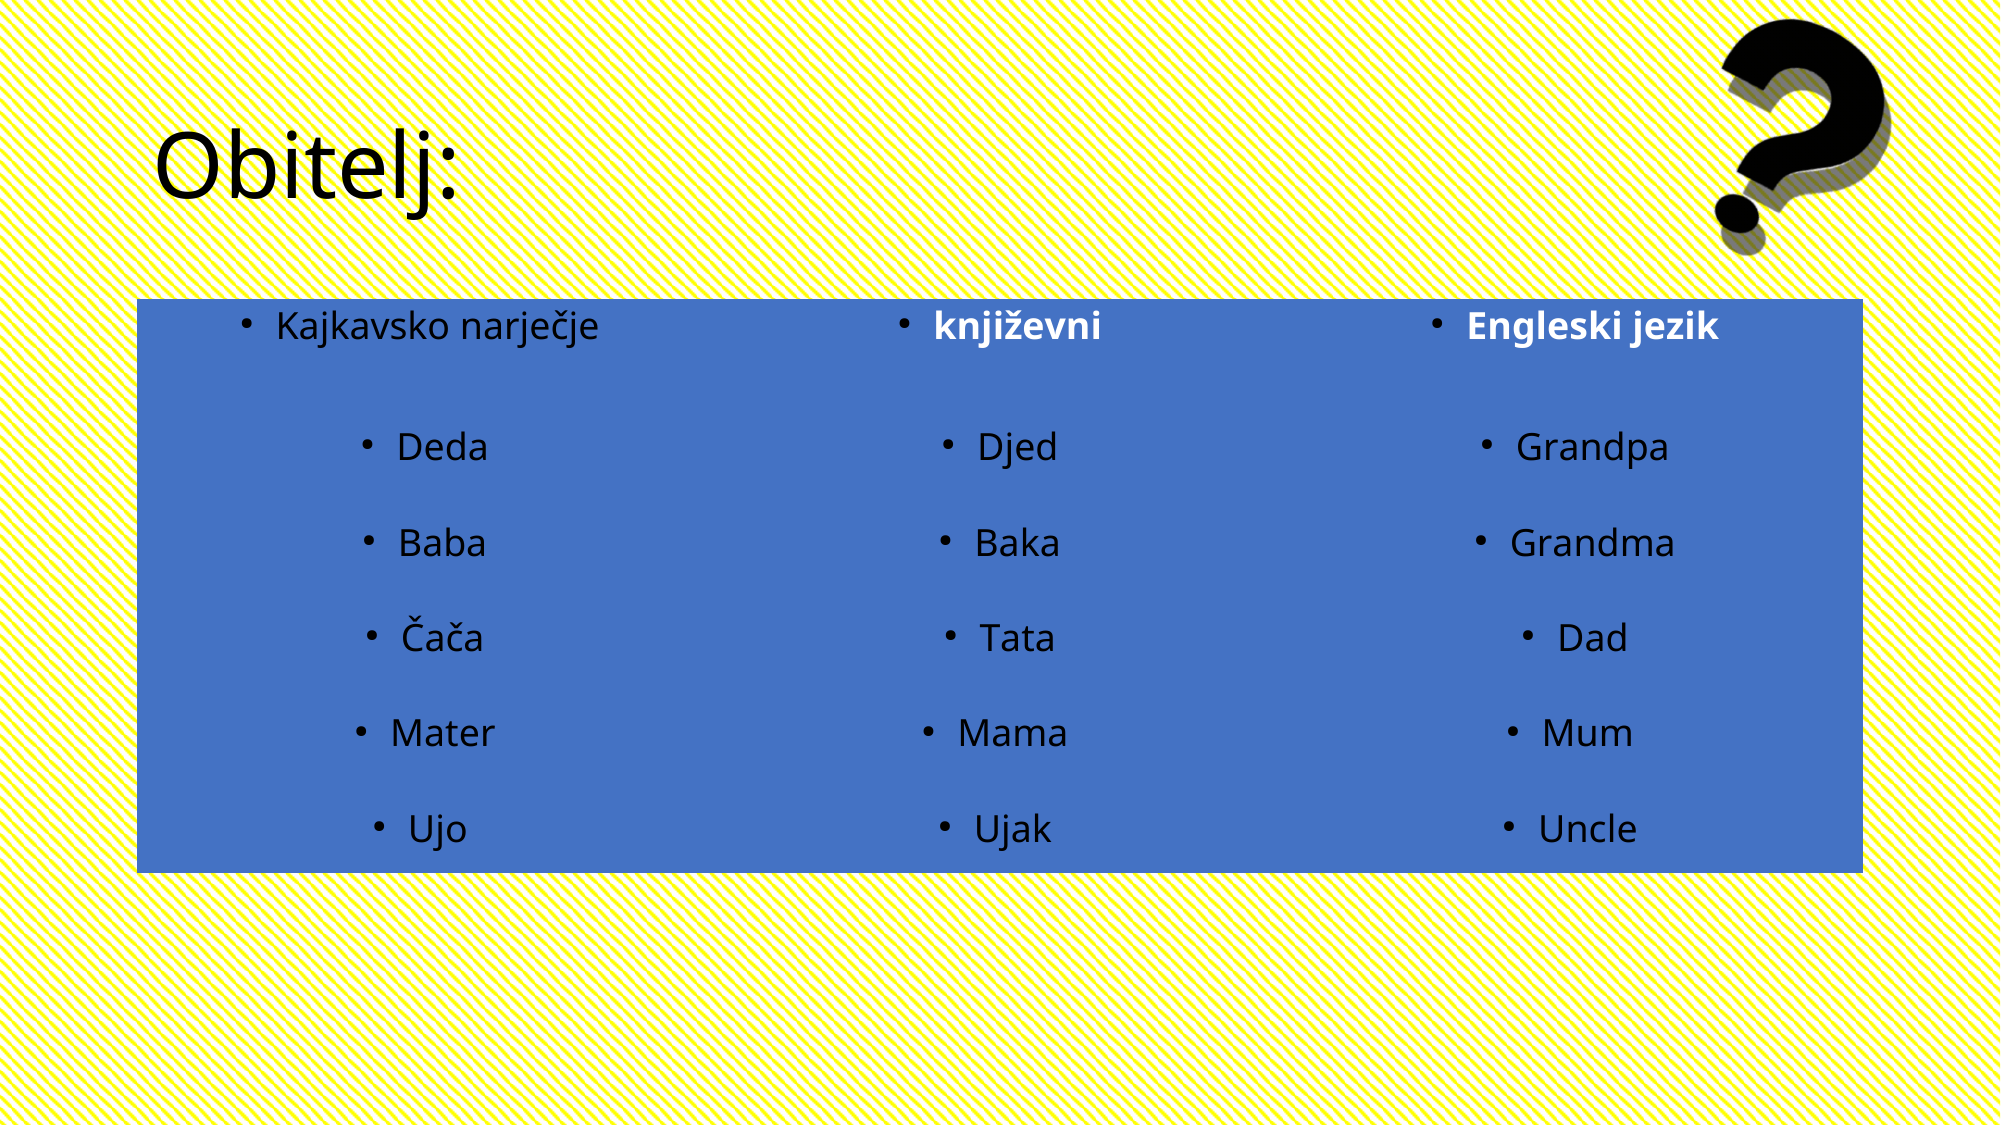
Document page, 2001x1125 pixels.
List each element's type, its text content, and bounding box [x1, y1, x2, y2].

table_cell Mater [137, 681, 713, 777]
table_cell Uncle [1288, 777, 1863, 873]
table_cell Djed [713, 395, 1288, 490]
table_header Kajkavsko narječje [137, 299, 713, 395]
table_cell Dad [1288, 586, 1863, 681]
table_header Engleski jezik [1288, 299, 1863, 395]
table_cell Baba [137, 490, 713, 586]
table_cell Deda [137, 395, 713, 490]
table_cell Tata [713, 586, 1288, 681]
table_cell Grandma [1288, 490, 1863, 586]
picture [1643, 0, 1926, 302]
table_cell Čača [137, 586, 713, 681]
title Obitelj: [137, 59, 1678, 278]
table_cell Ujo [137, 777, 713, 873]
table_cell Grandpa [1288, 395, 1863, 490]
table_cell Baka [713, 490, 1288, 586]
table_header književni [713, 299, 1288, 395]
table_cell Mama [713, 681, 1288, 777]
table_cell Mum [1288, 681, 1863, 777]
table_cell Ujak [713, 777, 1288, 873]
